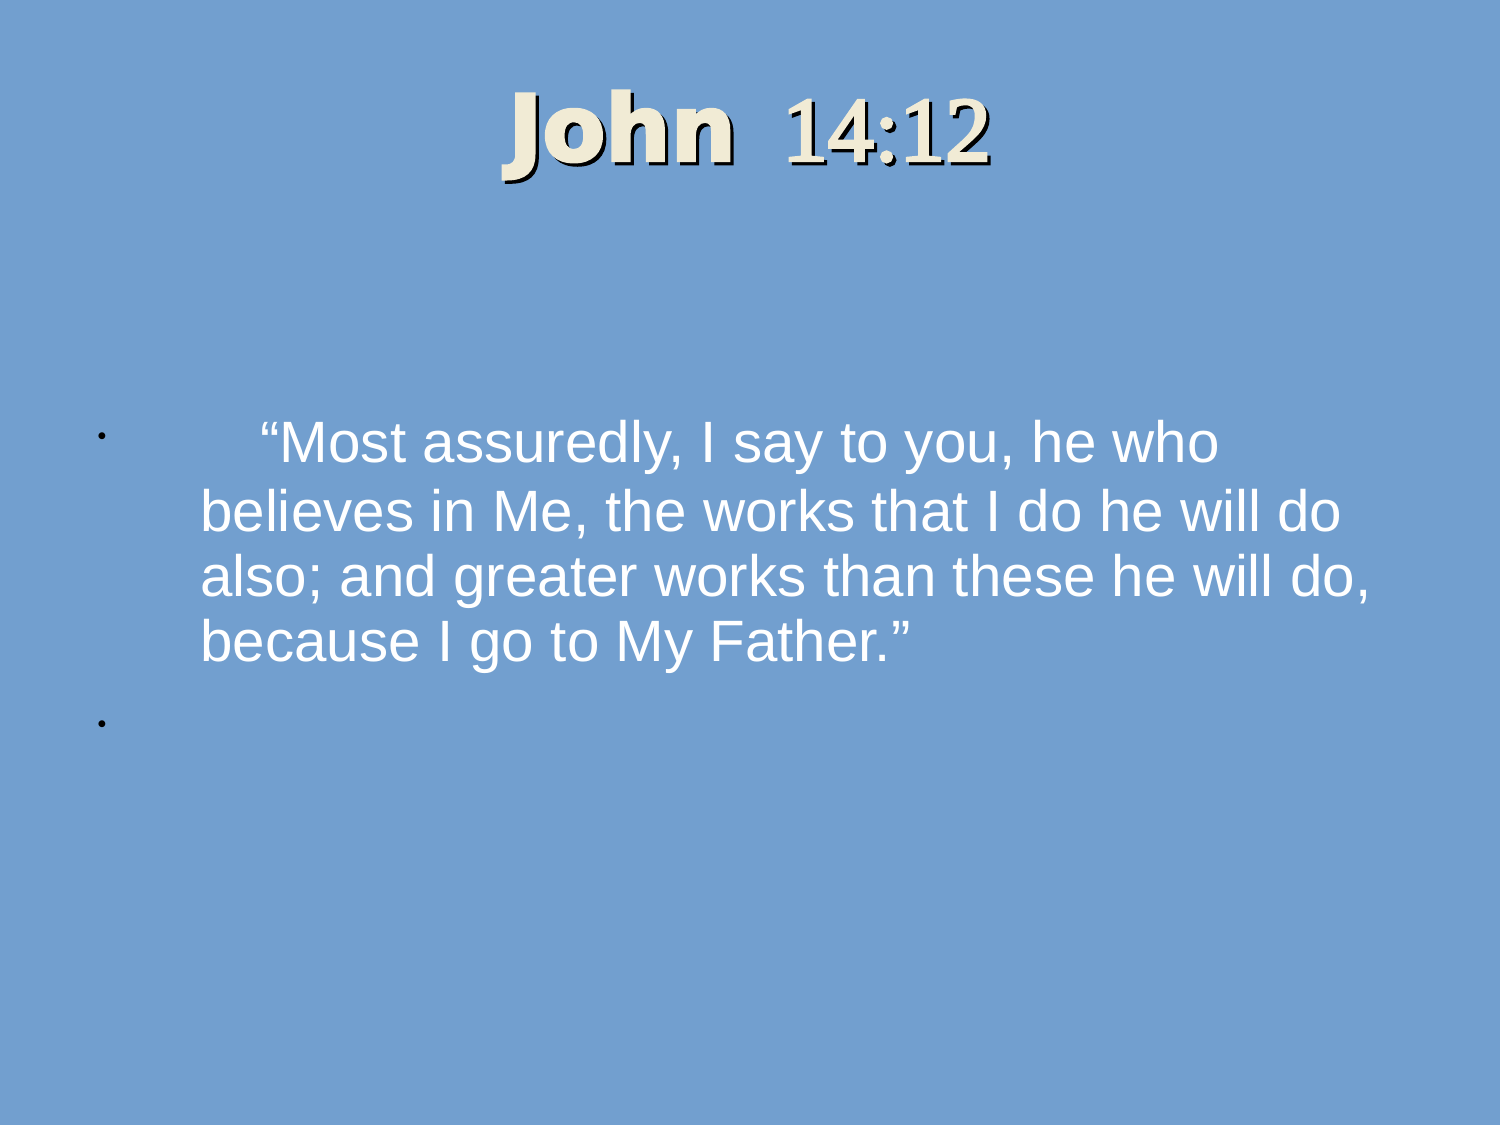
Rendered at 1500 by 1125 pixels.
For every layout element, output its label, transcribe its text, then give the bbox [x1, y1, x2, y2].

title John 14:12 [75, 44, 1426, 233]
list “Most assuredly, I say to you, he who believes in Me, the works that I do he will do also; and greater works than these he will do, because I go to My Father.” [75, 399, 1426, 1125]
